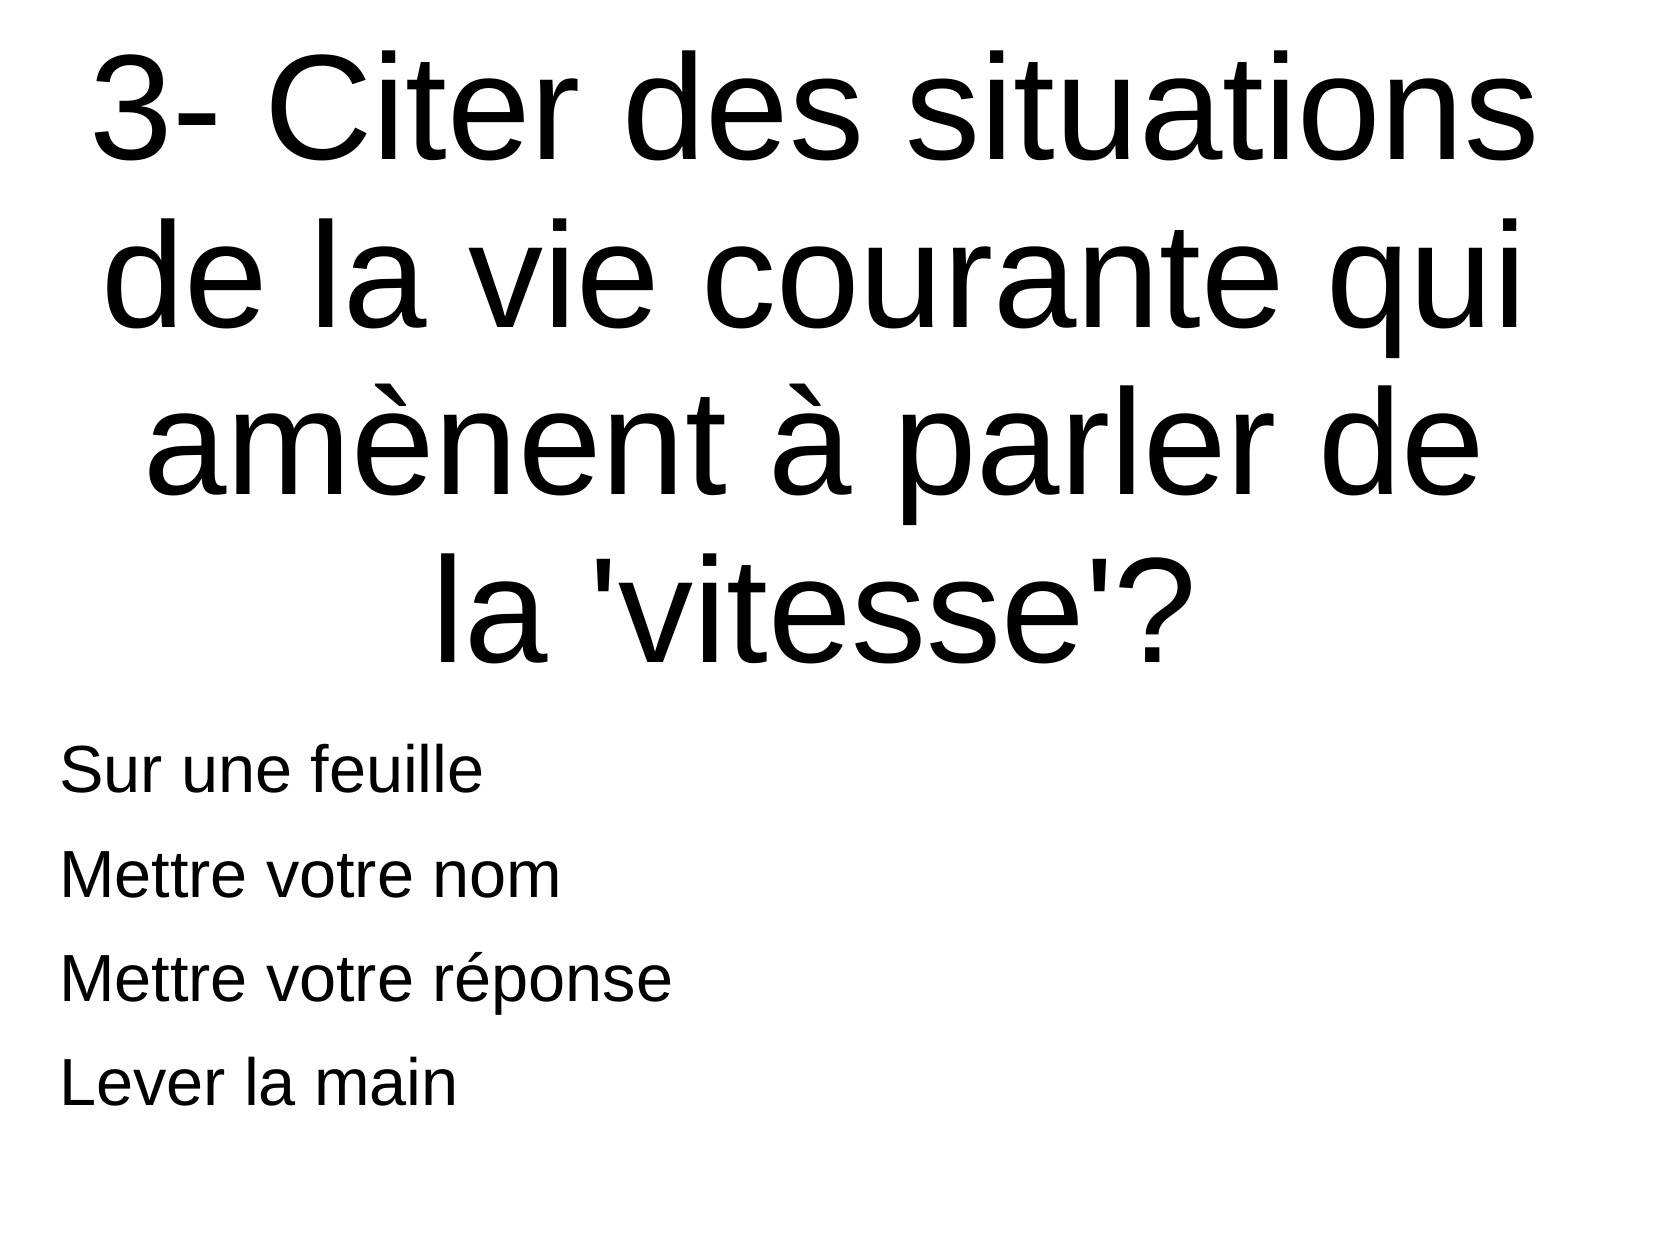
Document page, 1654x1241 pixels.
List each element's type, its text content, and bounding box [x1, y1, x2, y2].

title 3- Citer des situations de la vie courante qui amènent à parler de la 'vitesse'? [70, 23, 1560, 694]
list Sur une feuille Mettre votre nom Mettre votre réponse Lever la main [59, 732, 1548, 1227]
